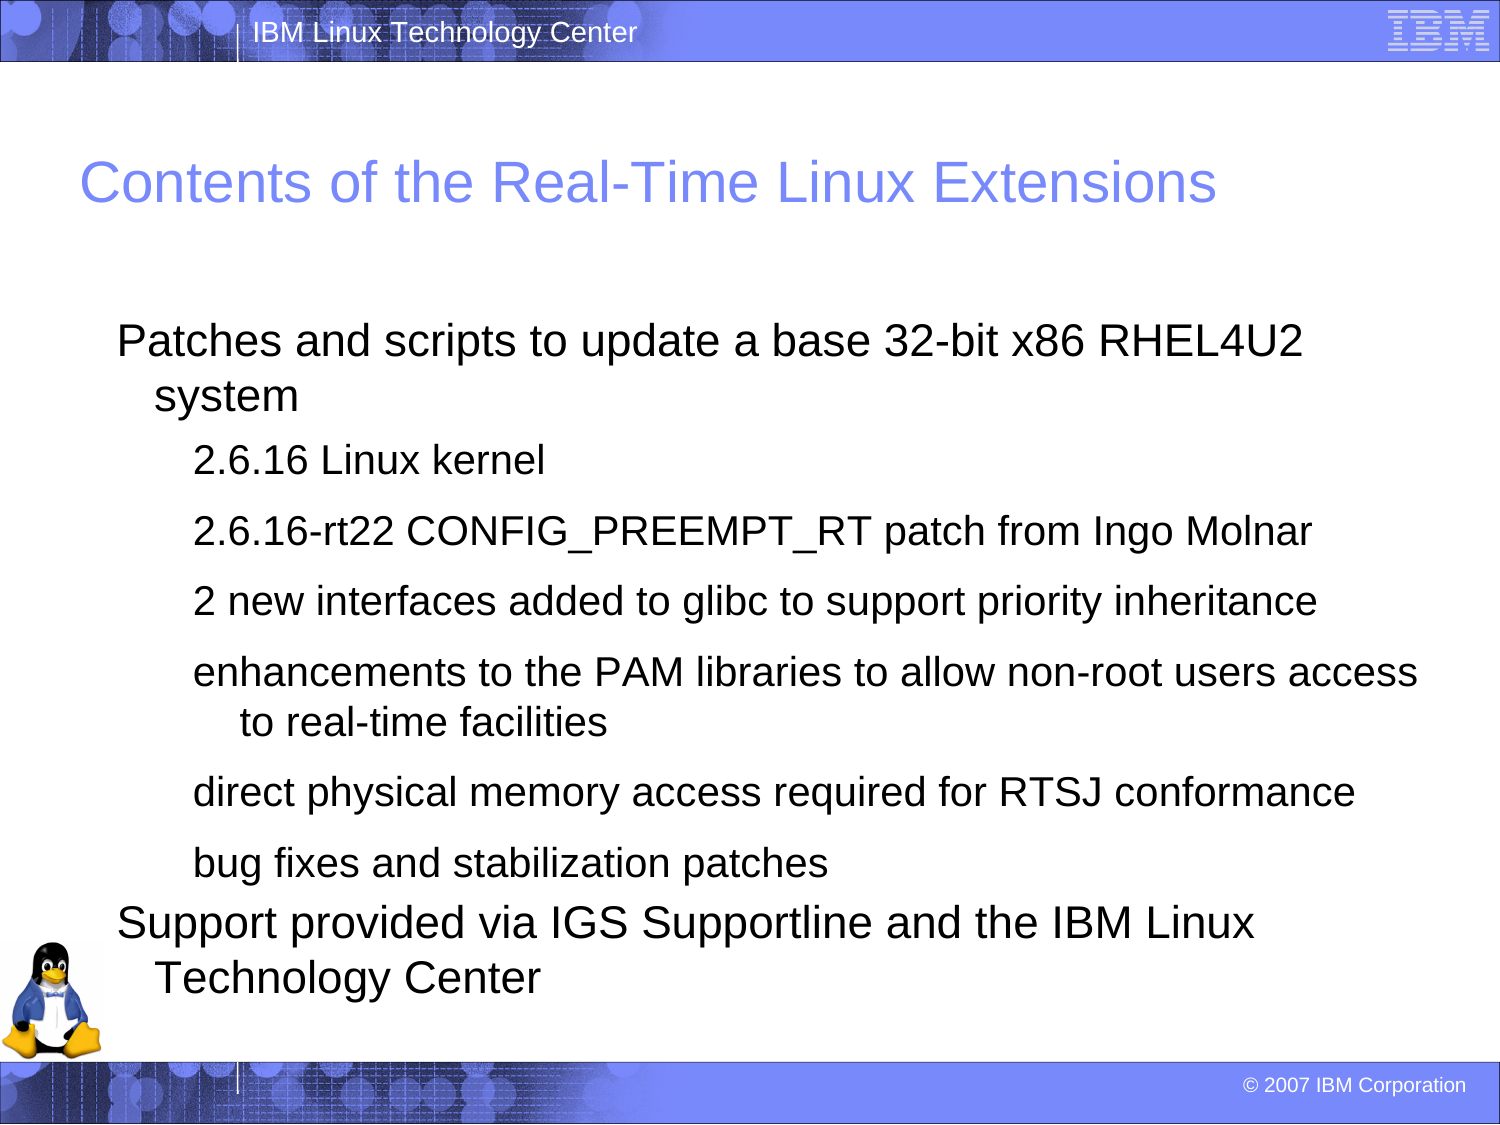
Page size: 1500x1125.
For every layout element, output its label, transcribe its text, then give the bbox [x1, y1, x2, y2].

picture [1, 1, 1499, 61]
title Contents of the Real-Time Linux Extensions [79, 142, 1379, 225]
picture [0, 940, 103, 1061]
list Patches and scripts to update a base 32-bit x86 RHEL4U2 system 2.6.16 Linux kernel 2.6.16-rt22 CONFIG_PREEMPT_RT patch from Ingo Molnar 2 new interfaces added to glibc to support priority inheritance enhancements to the PAM libraries to allow non-root users access to real-time facilities direct physical memory access required for RTSJ conformance bug fixes and stabilization patches Support provided via IGS Supportline and the IBM Linux Technology Center [116, 311, 1426, 1000]
picture [1, 1063, 1499, 1123]
